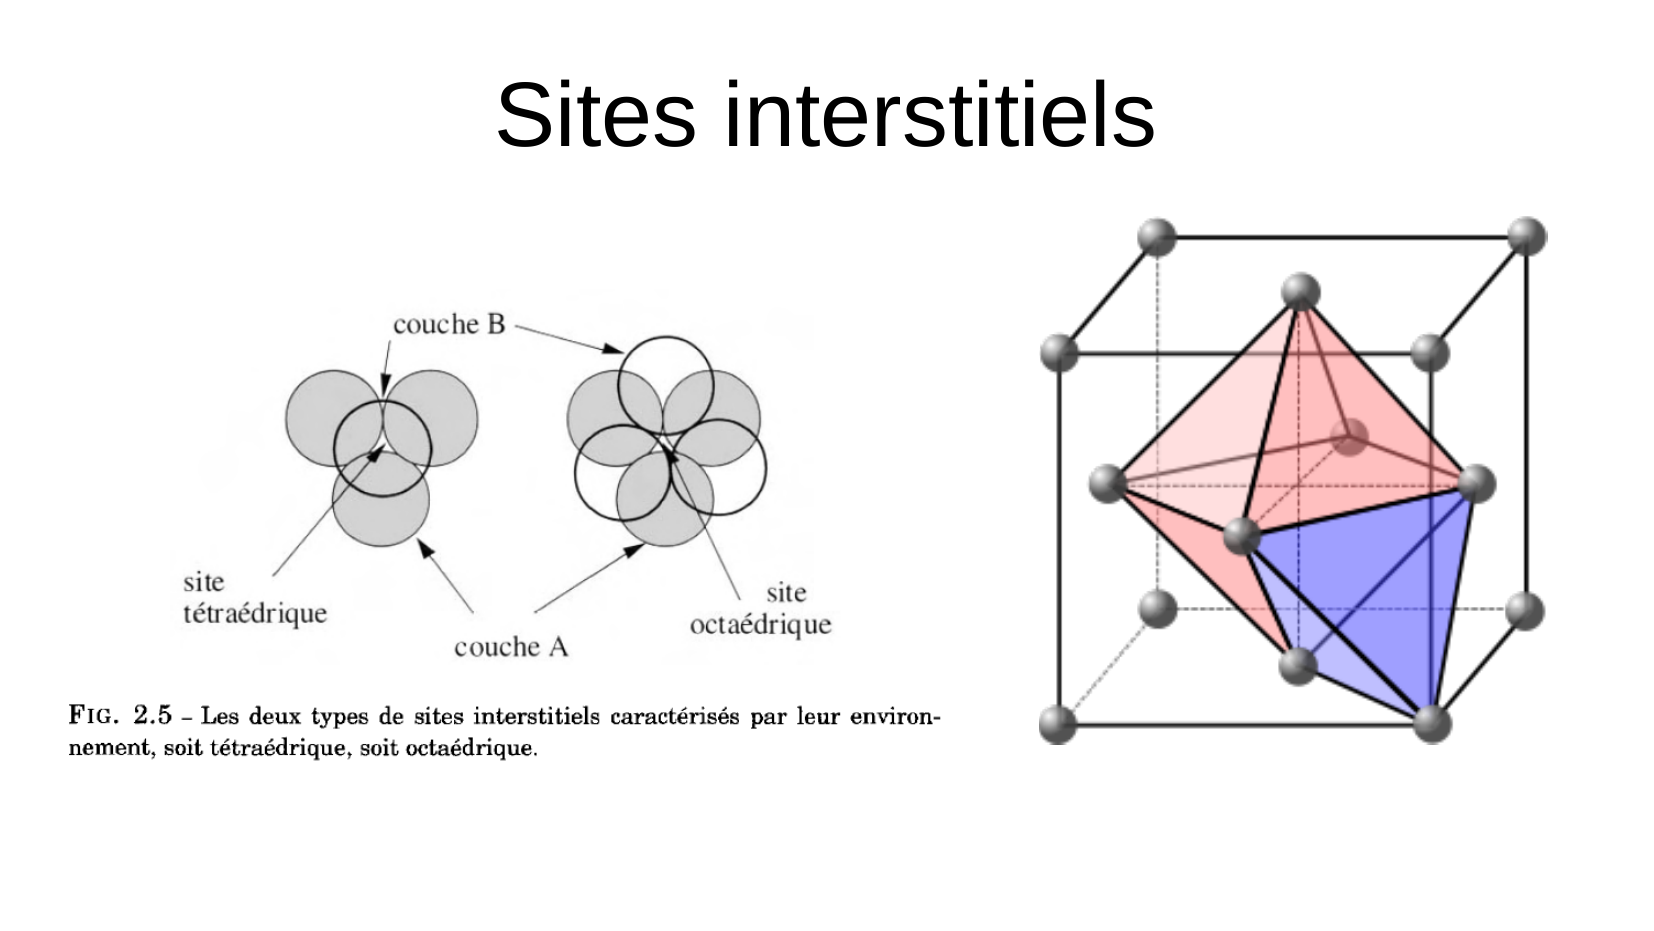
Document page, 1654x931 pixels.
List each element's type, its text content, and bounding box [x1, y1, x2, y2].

picture [1039, 215, 1548, 745]
title Sites interstitiels [82, 37, 1571, 193]
picture [35, 283, 981, 798]
